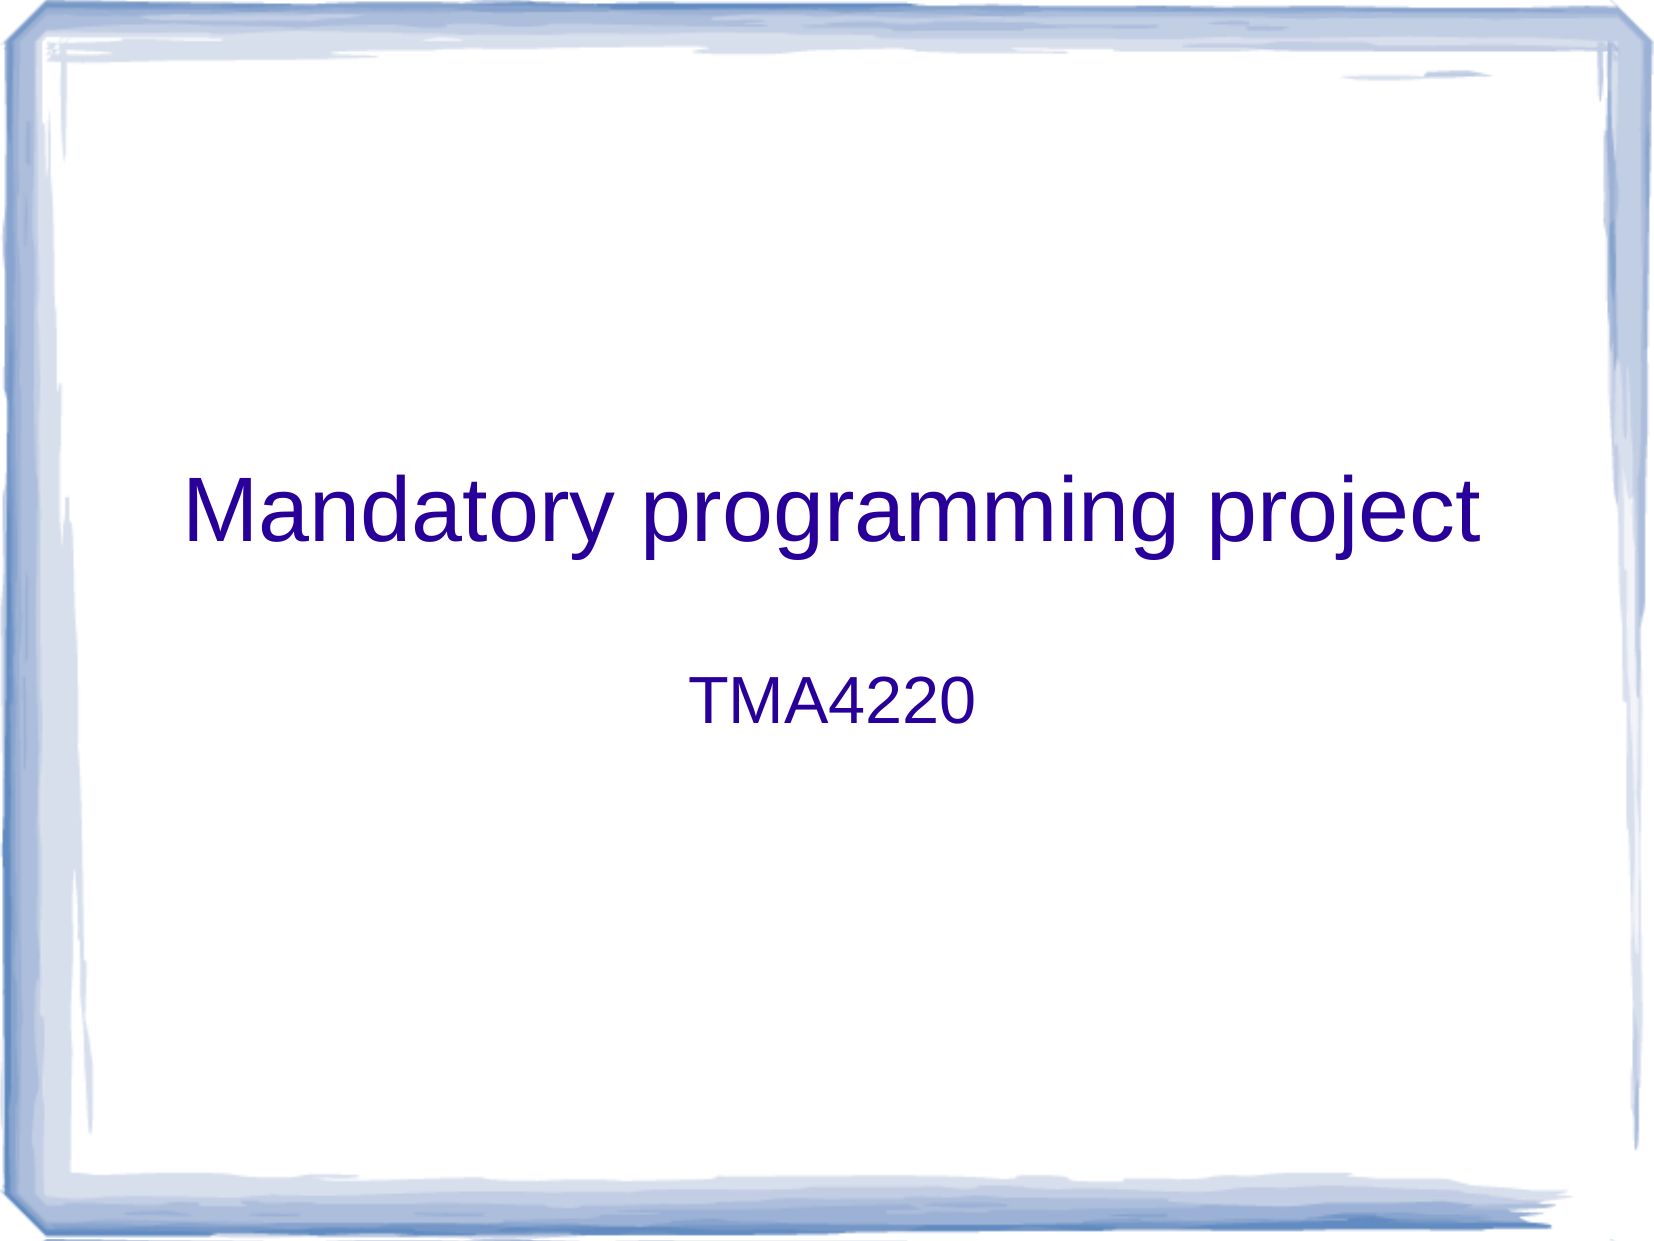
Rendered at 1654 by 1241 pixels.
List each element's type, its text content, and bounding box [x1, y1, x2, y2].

title Mandatory programming project TMA4220 [88, 458, 1577, 739]
picture [0, 0, 1654, 1241]
